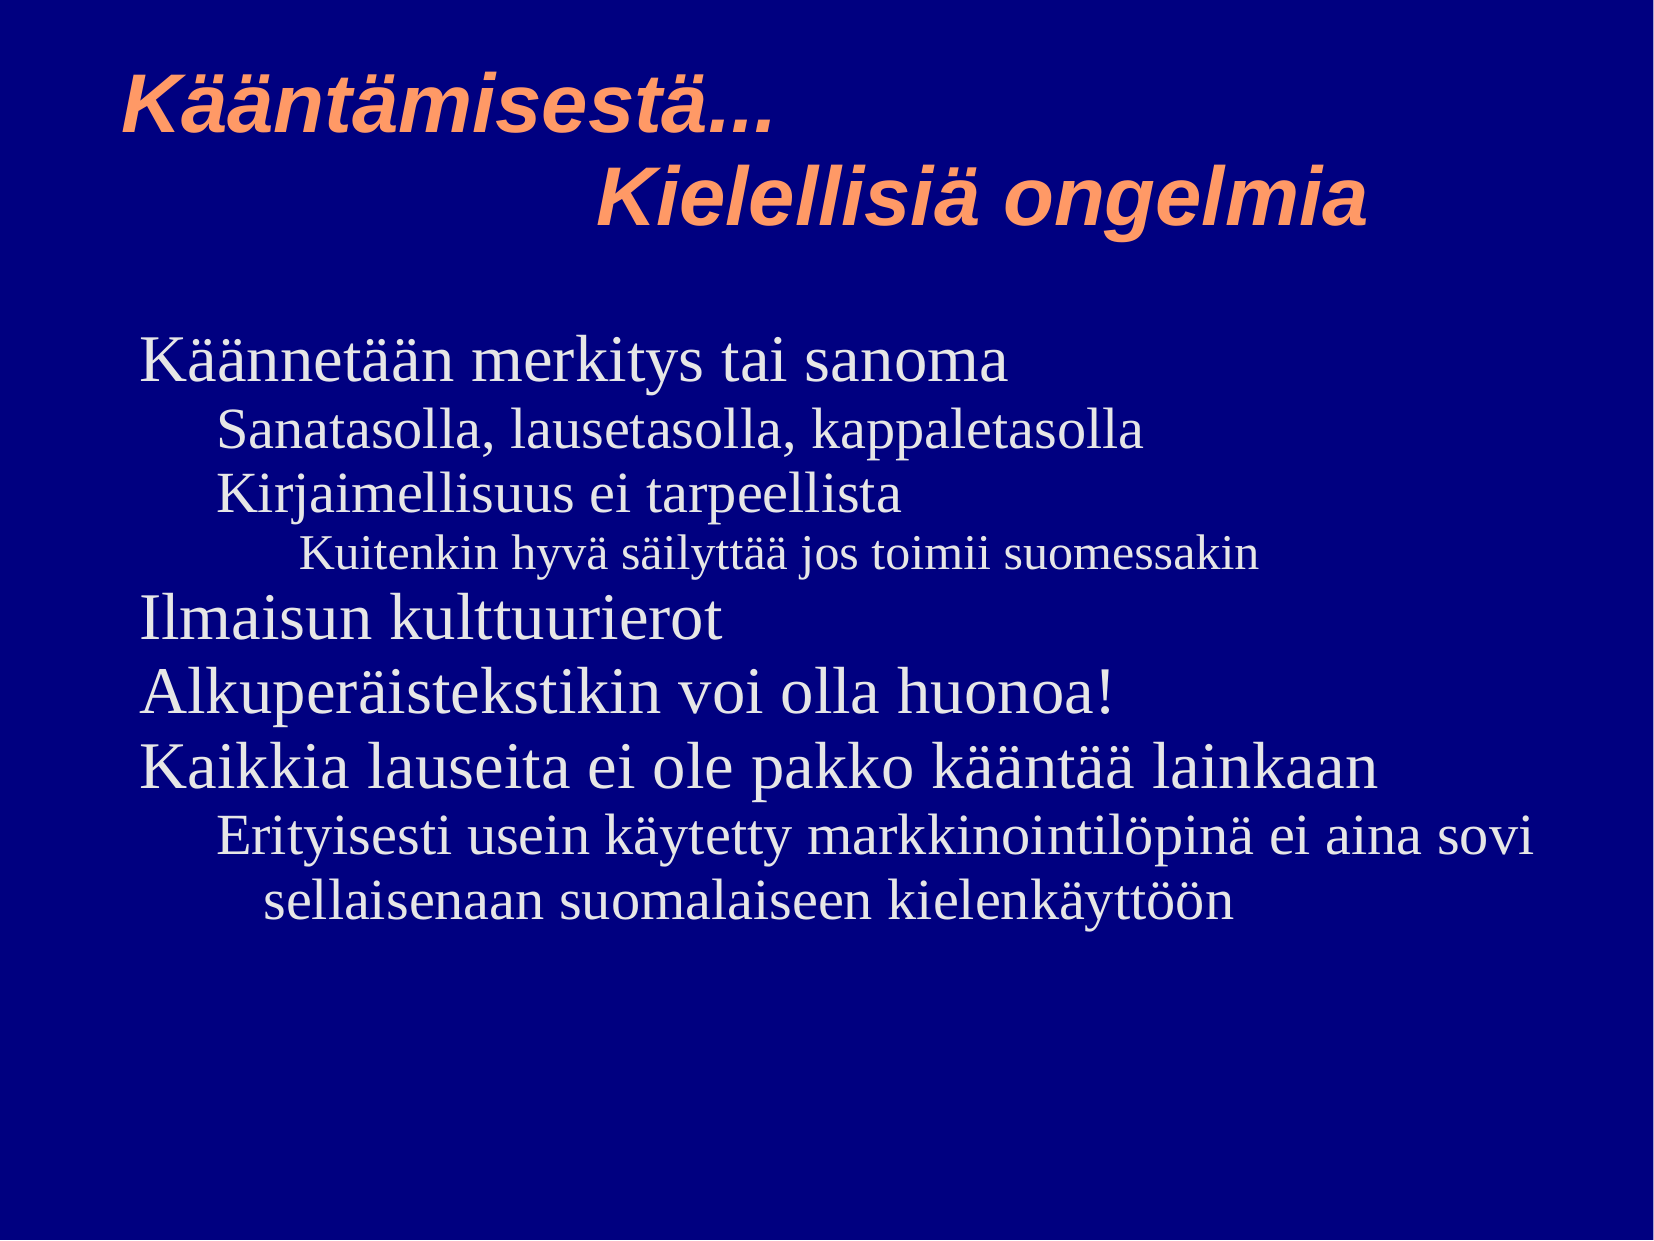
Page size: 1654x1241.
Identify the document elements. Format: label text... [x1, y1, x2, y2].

text_box [121, 322, 1536, 689]
text_box [121, 774, 1536, 1073]
text_box [121, 702, 1536, 772]
list Käännetään merkitys tai sanoma Sanatasolla, lausetasolla, kappaletasolla Kirjaimellisuus ei tarpeellista Kuitenkin hyvä säilyttää jos toimii suomessakin Ilmaisun kulttuurierot Alkuperäistekstikin voi olla huonoa! Kaikkia lauseita ei ole pakko kääntää lainkaan Erityisesti usein käytetty markkinointilöpinä ei aina sovi sellaisenaan suomalaiseen kielenkäyttöön [121, 322, 1561, 1132]
title Kääntämisestä... Kielellisiä ongelmia [121, 41, 1534, 258]
